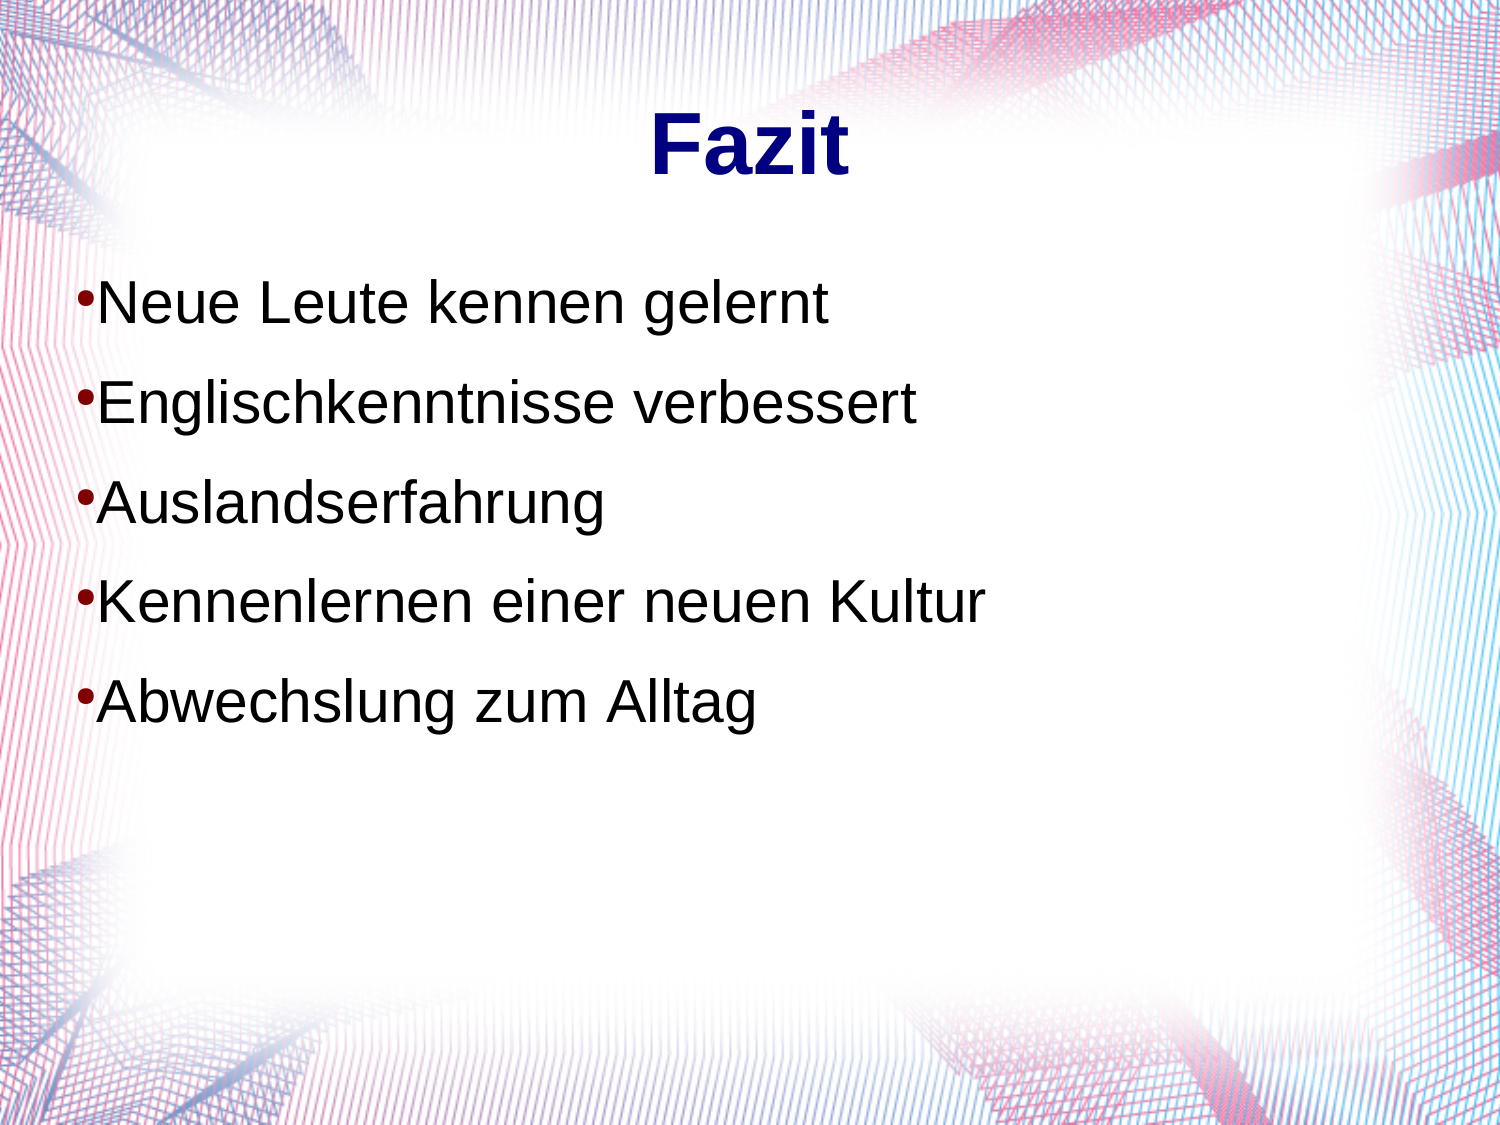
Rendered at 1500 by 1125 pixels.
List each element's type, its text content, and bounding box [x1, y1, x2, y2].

list Neue Leute kennen gelernt Englischkenntnisse verbessert Auslandserfahrung Kennenlernen einer neuen Kultur Abwechslung zum Alltag [75, 263, 1425, 1006]
title Fazit [75, 44, 1425, 233]
